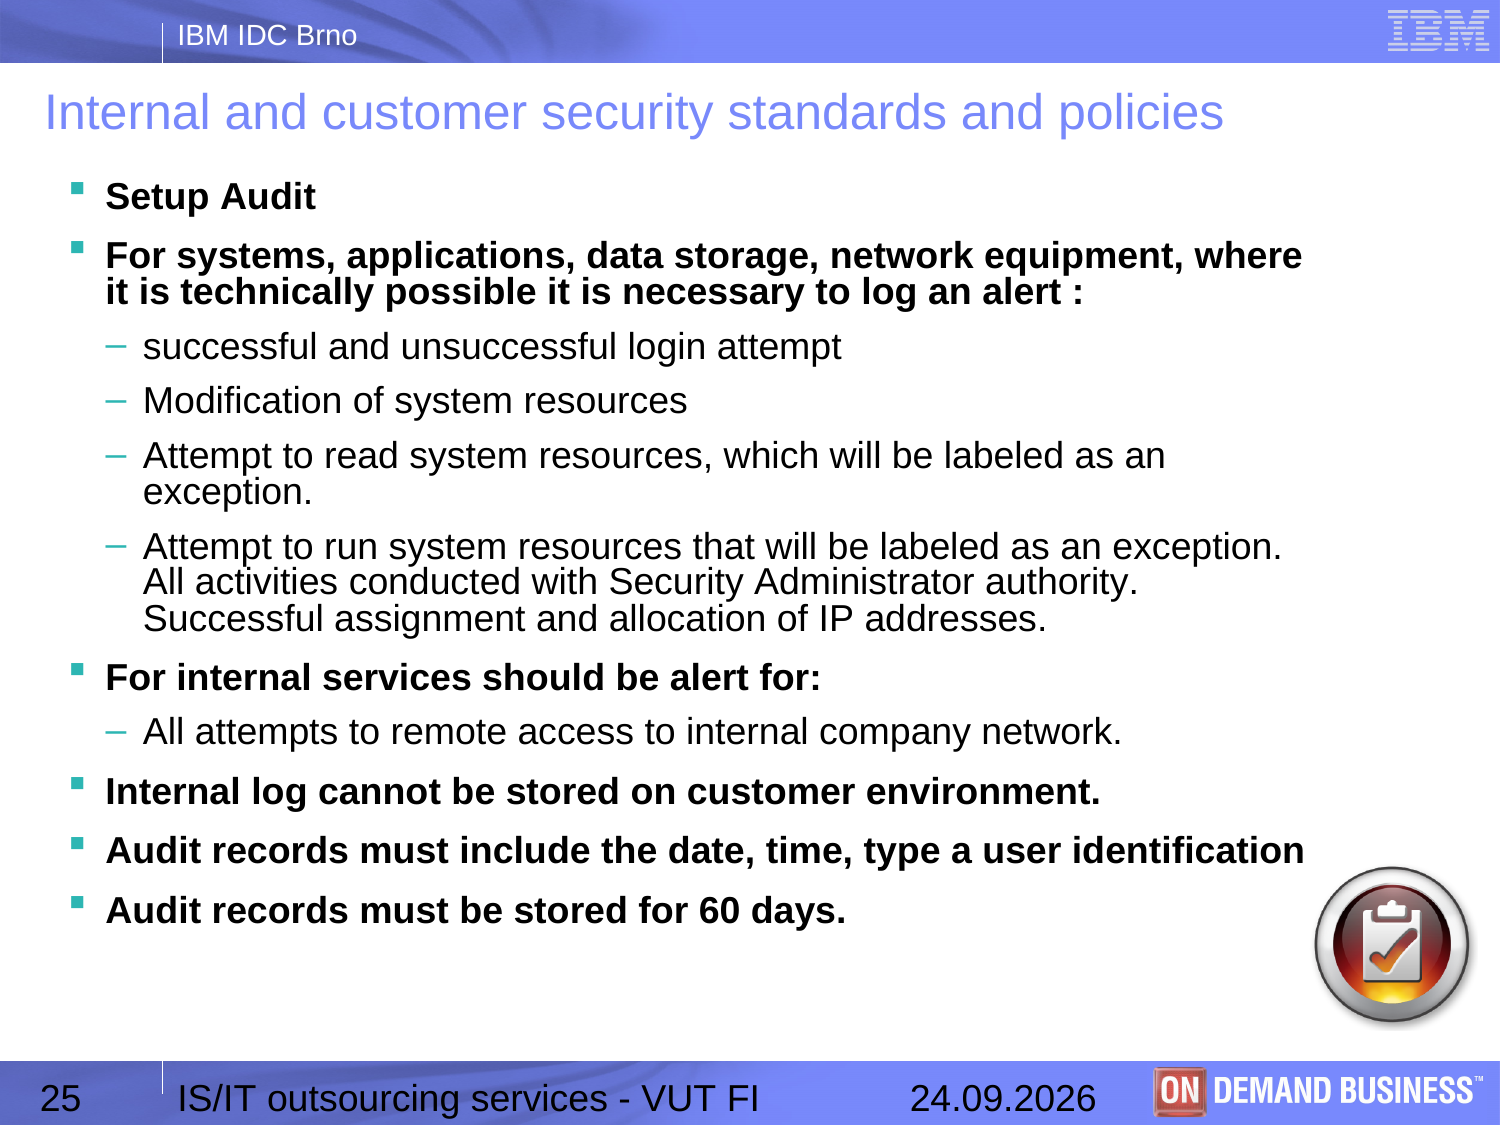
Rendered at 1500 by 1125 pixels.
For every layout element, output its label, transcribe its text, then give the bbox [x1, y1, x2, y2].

picture [0, 0, 1500, 63]
picture [0, 1061, 1500, 1125]
title Internal and customer security standards and policies [29, 66, 1383, 149]
picture [1305, 857, 1478, 1031]
list Setup Audit For systems, applications, data storage, network equipment, where it is technically possible it is necessary to log an alert : successful and unsuccessful login attempt Modification of system resources Attempt to read system resources, which will be labeled as an exception. Attempt to run system resources that will be labeled as an exception. All activities conducted with Security Administrator authority. Successful assignment and allocation of IP addresses. For internal services should be alert for: All attempts to remote access to internal company network. Internal log cannot be stored on customer environment. Audit records must include the date, time, type a user identification Audit records must be stored for 60 days. [53, 172, 1341, 1024]
